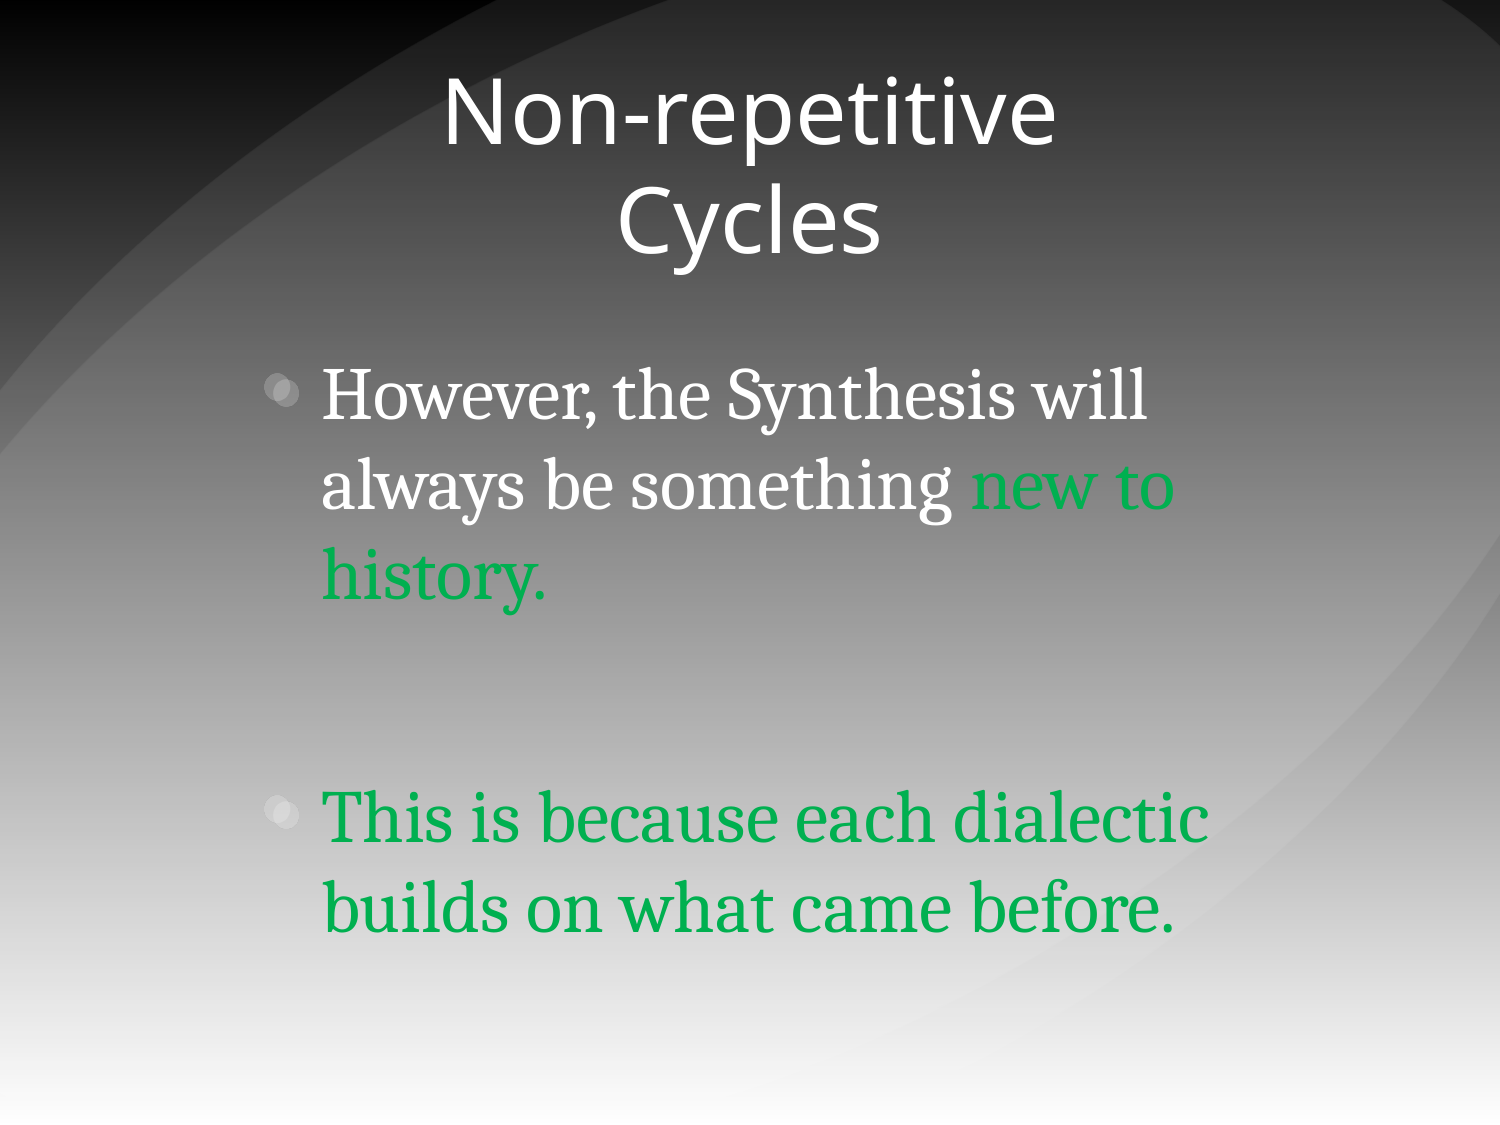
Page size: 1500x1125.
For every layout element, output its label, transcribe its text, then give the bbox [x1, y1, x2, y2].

picture [0, 0, 1500, 1125]
list However, the Synthesis will always be something new to history. This is because each dialectic builds on what came before. [249, 337, 1288, 1025]
title Non-repetitive Cycles [283, 45, 1216, 288]
